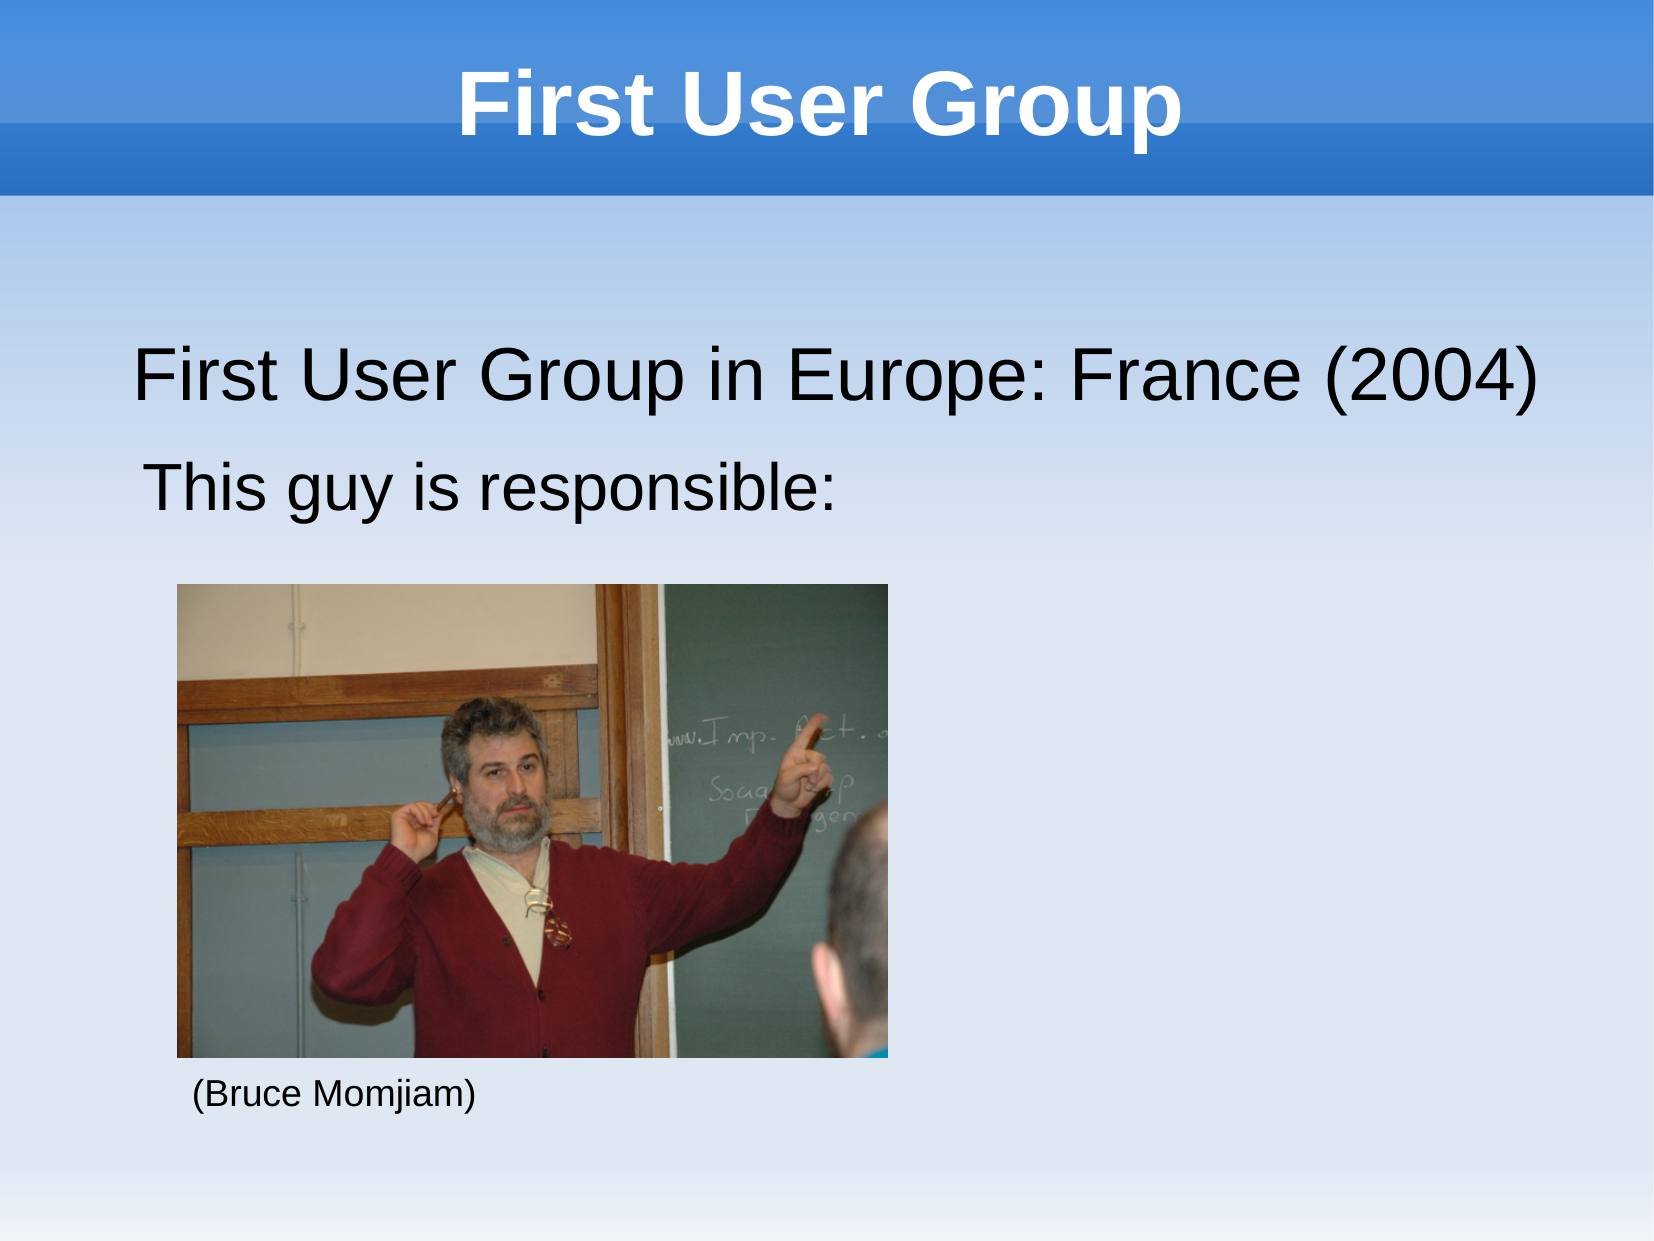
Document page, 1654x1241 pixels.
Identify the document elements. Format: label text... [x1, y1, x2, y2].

text_box First User Group in Europe: France (2004) [118, 324, 1557, 424]
text_box (Bruce Momjiam) [177, 1065, 492, 1123]
picture [0, 0, 1654, 1241]
text_box This guy is responsible: [127, 442, 856, 533]
title First User Group [76, 7, 1565, 200]
